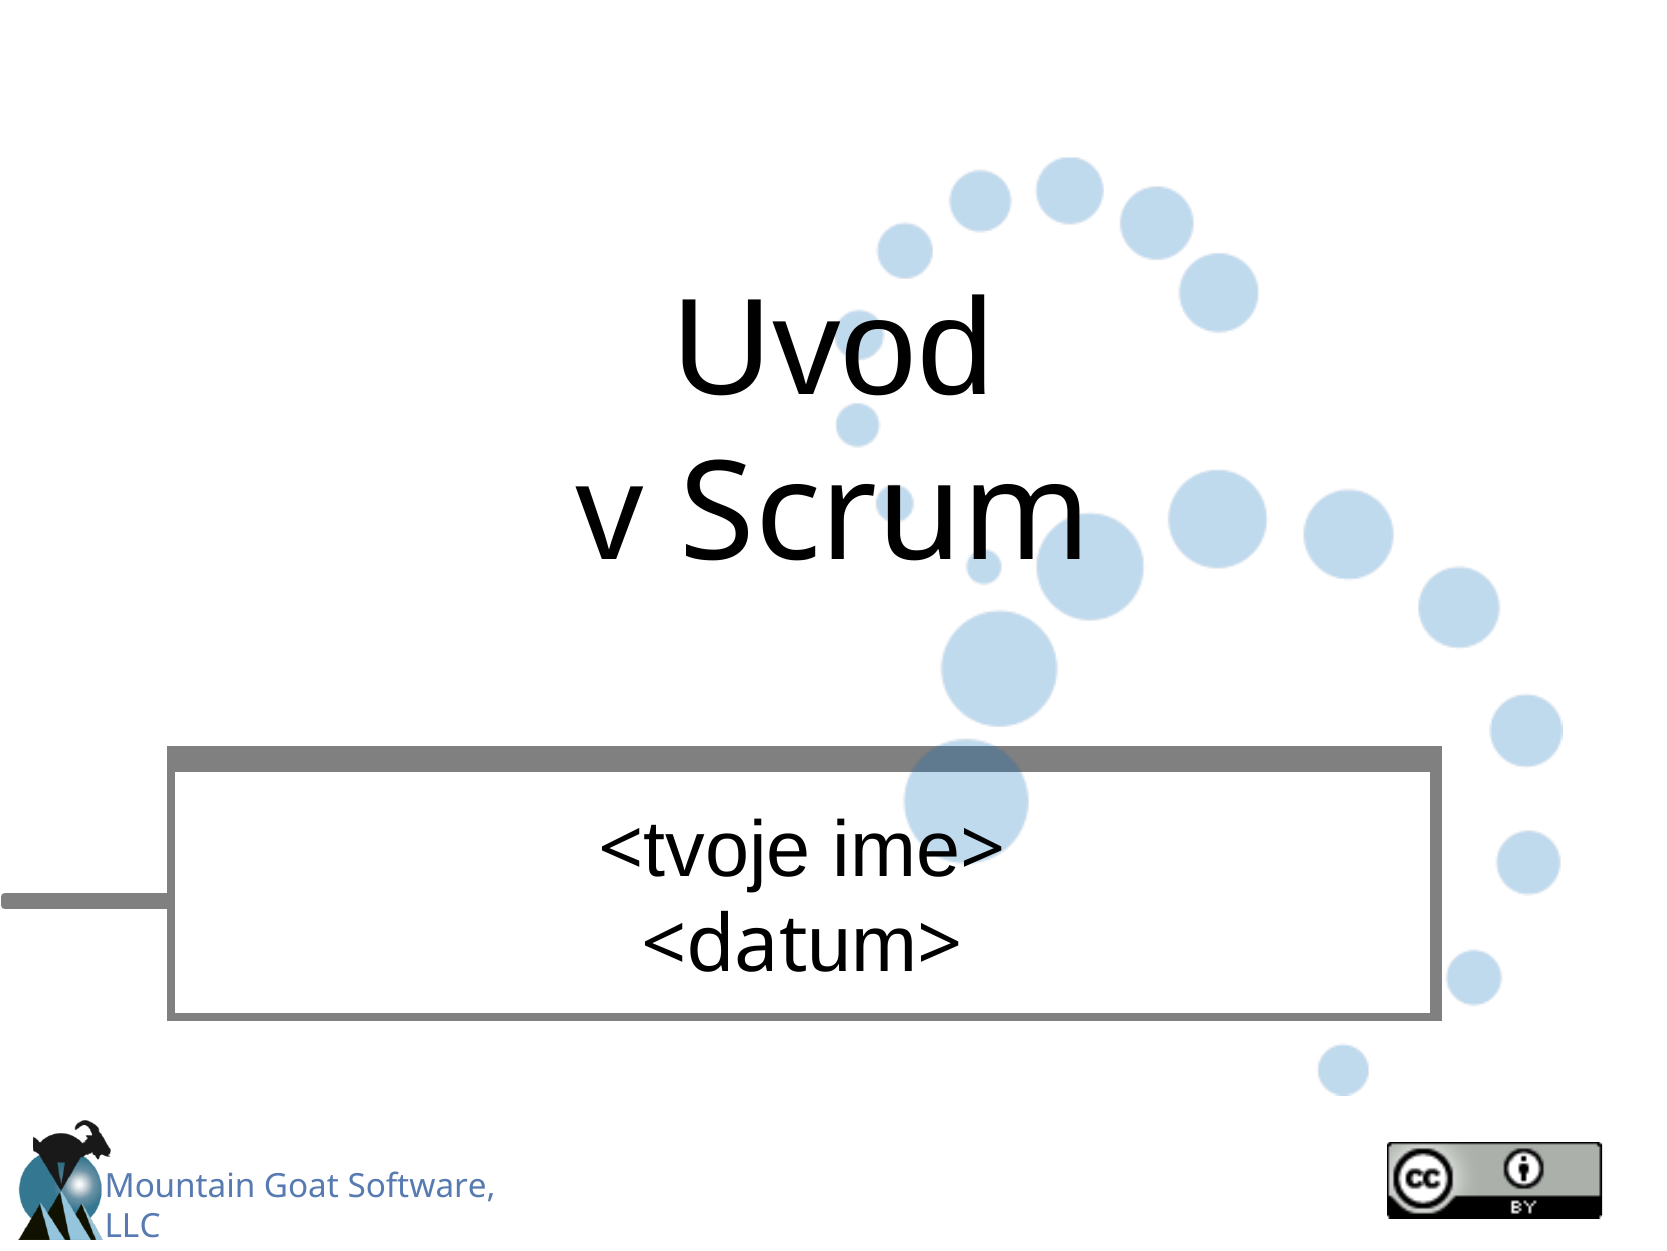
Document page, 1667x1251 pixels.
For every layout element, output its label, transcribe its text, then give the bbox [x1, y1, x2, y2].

list <tvoje ime> <datum> [172, 770, 1432, 1015]
picture [18, 1120, 111, 1240]
picture [835, 156, 1563, 1096]
title Uvod v Scrum [162, 210, 1505, 634]
picture [1387, 1142, 1603, 1219]
